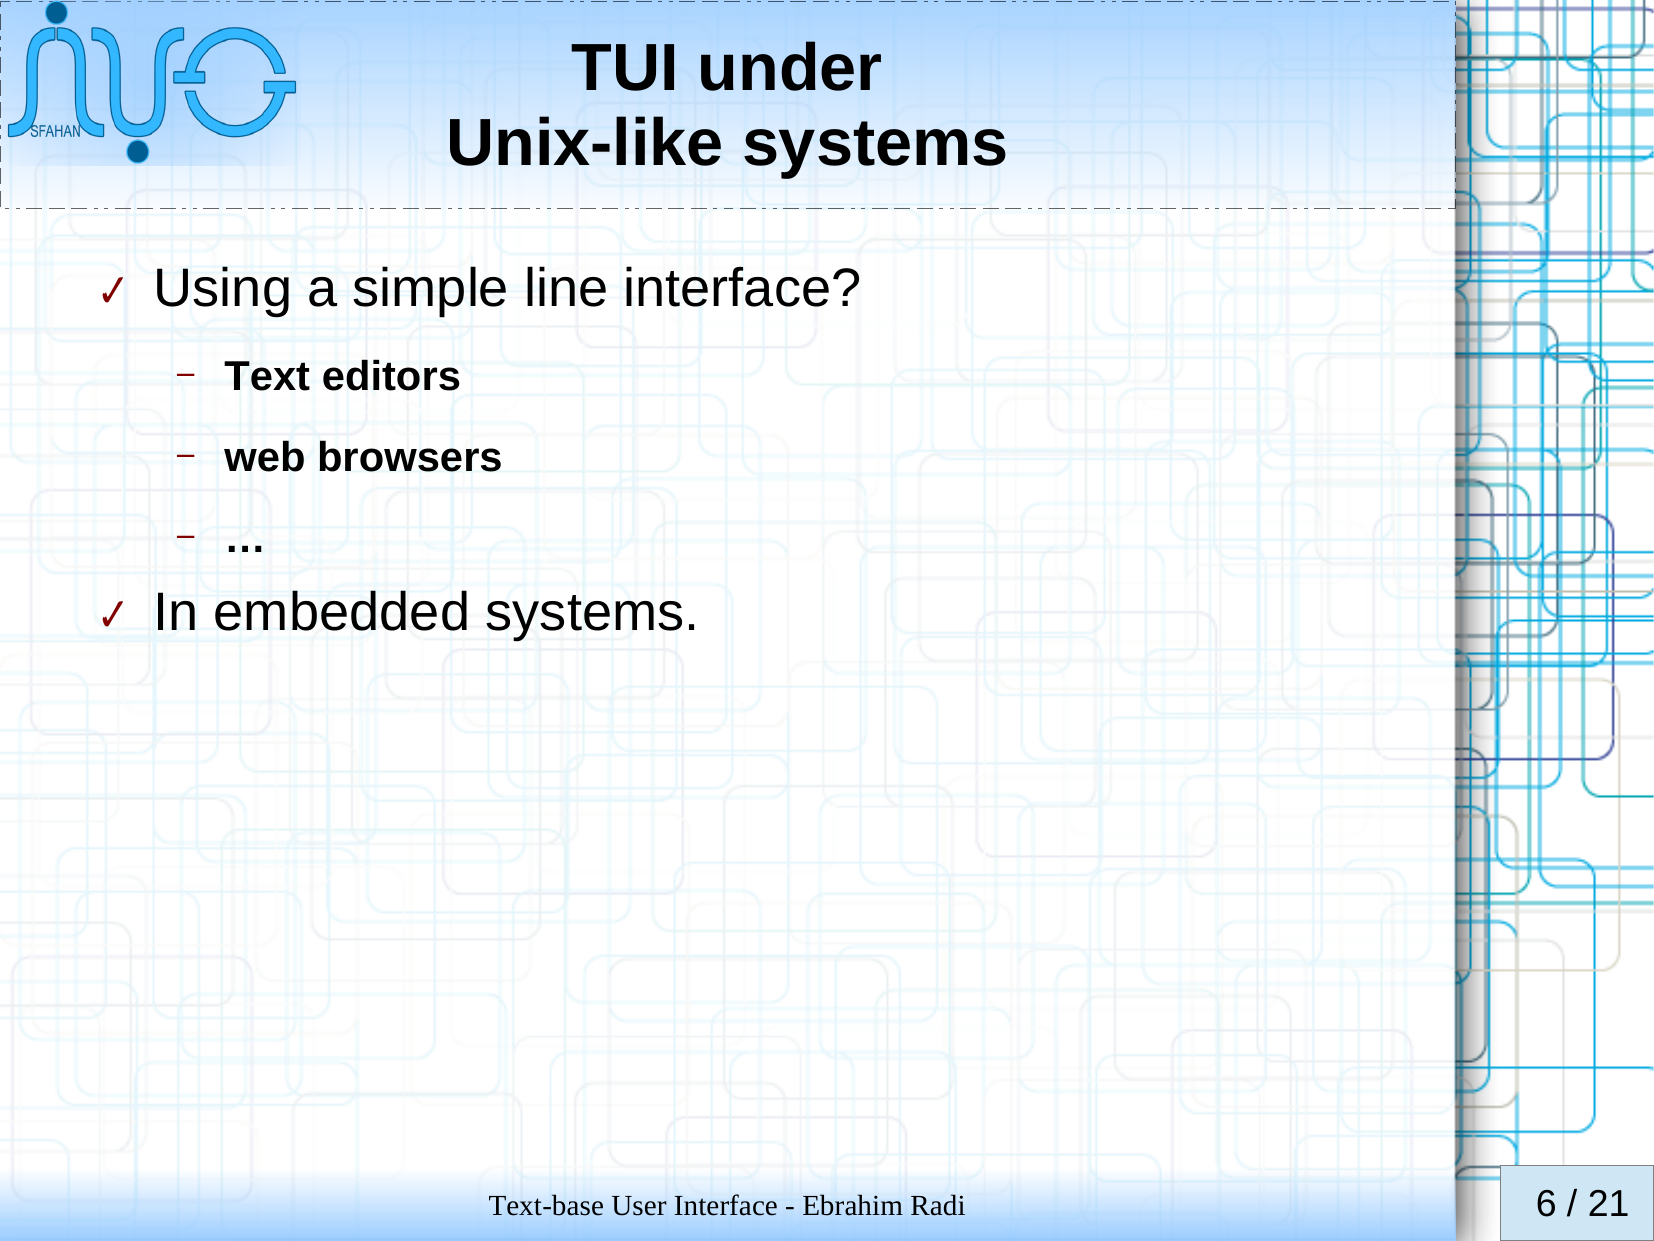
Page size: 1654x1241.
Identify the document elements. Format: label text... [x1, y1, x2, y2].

picture [0, 0, 1654, 1241]
list Using a simple line interface? Text editors web browsers … In embedded systems. [82, 237, 1418, 957]
picture [2, 0, 301, 166]
title TUI under Unix-like systems [0, 1, 1456, 209]
text_box <number> / 21 [1500, 1165, 1654, 1241]
